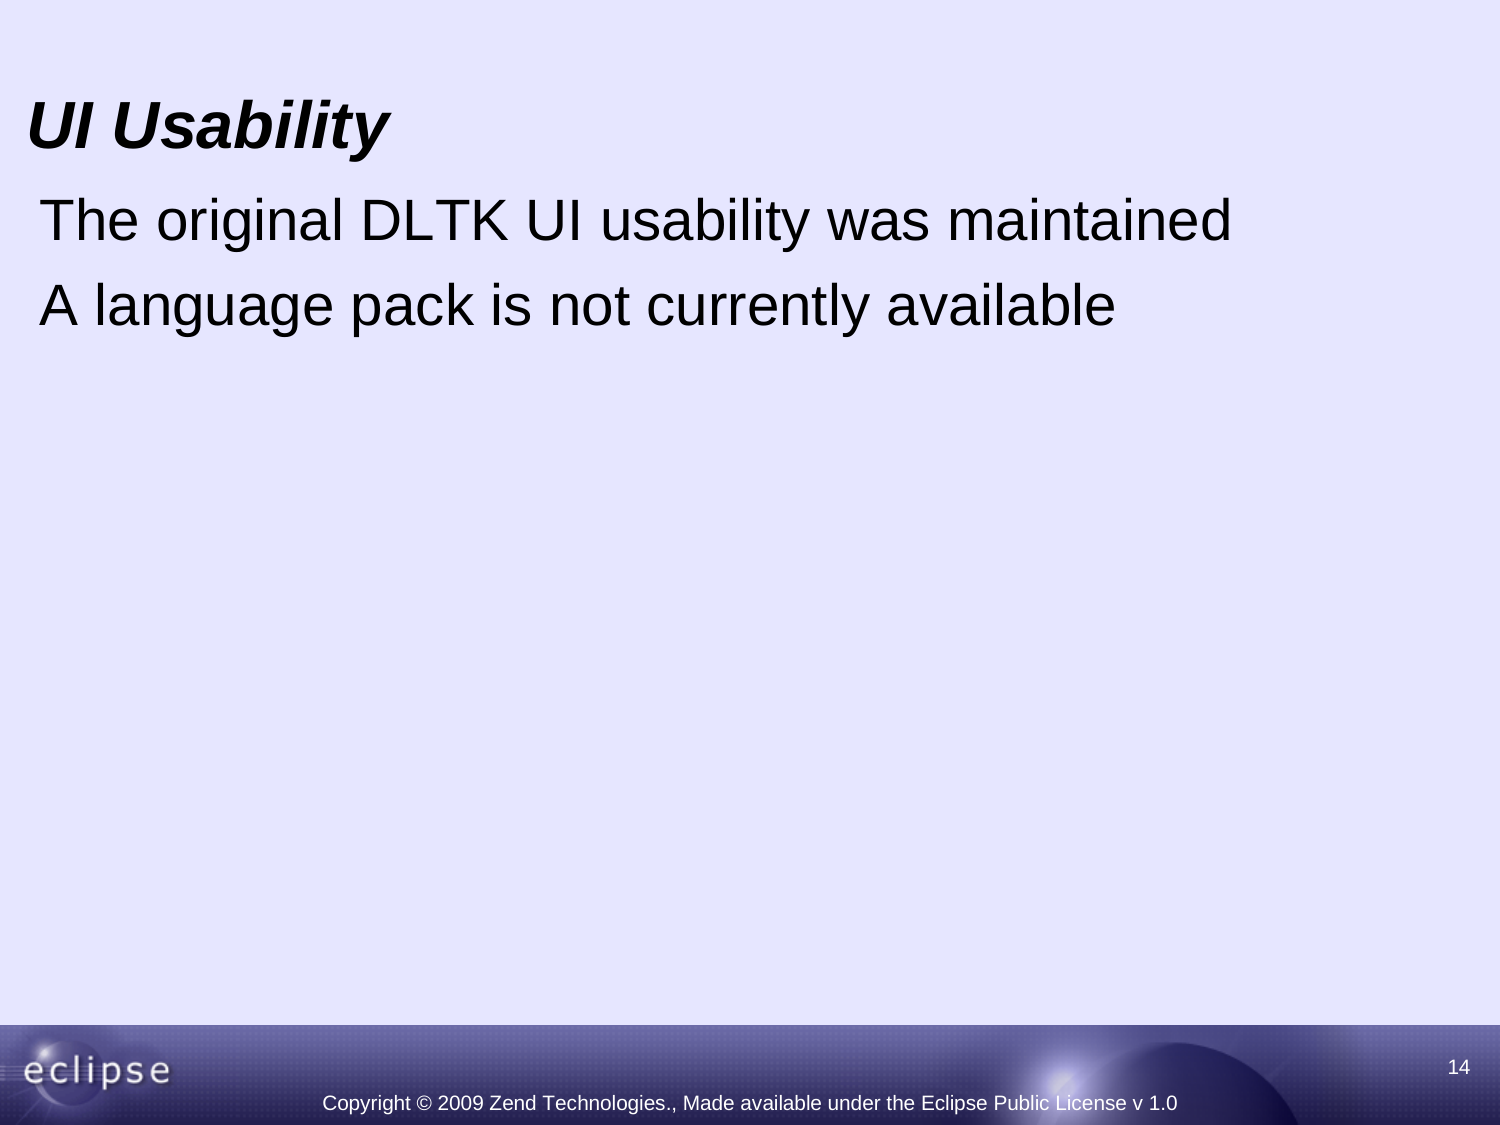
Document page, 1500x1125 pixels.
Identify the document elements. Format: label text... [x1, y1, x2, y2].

picture [0, 1025, 1500, 1125]
list The original DLTK UI usability was maintained A language pack is not currently available [37, 187, 1463, 1021]
title UI Usability [26, 84, 1474, 172]
